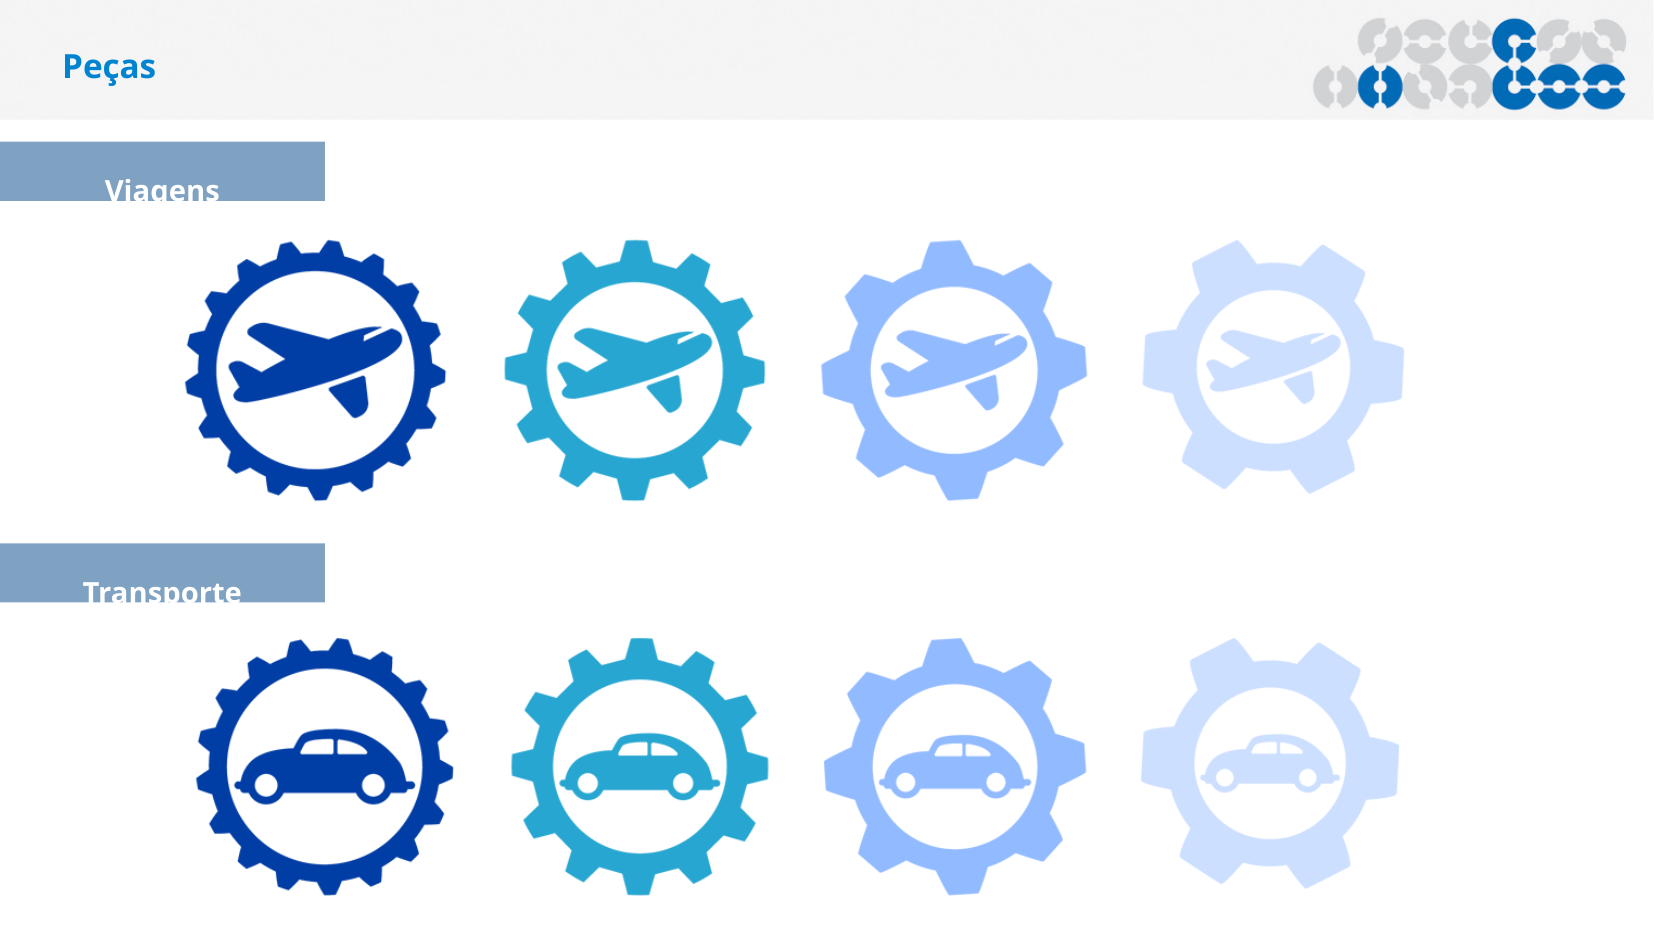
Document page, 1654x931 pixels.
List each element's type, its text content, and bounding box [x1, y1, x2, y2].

picture [0, 0, 1654, 931]
text_box Viagens [0, 143, 325, 198]
text_box Transporte [0, 544, 325, 600]
text_box Peças [47, 35, 1300, 102]
